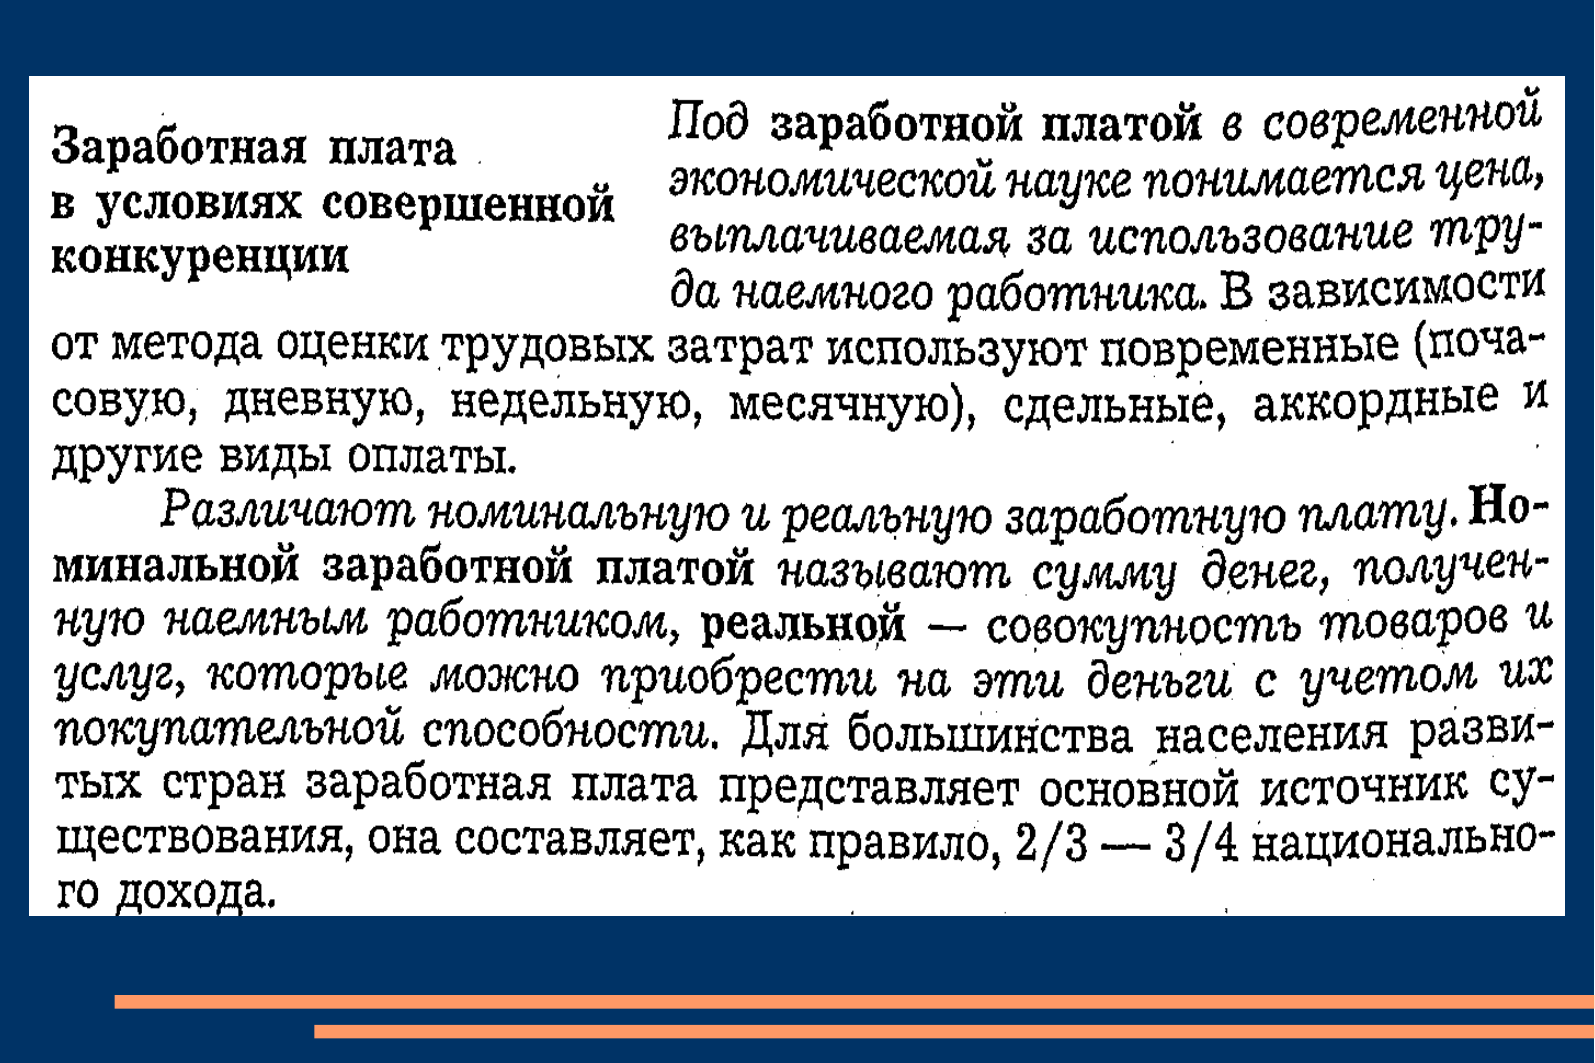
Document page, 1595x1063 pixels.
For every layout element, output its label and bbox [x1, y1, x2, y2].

picture [29, 76, 1565, 916]
